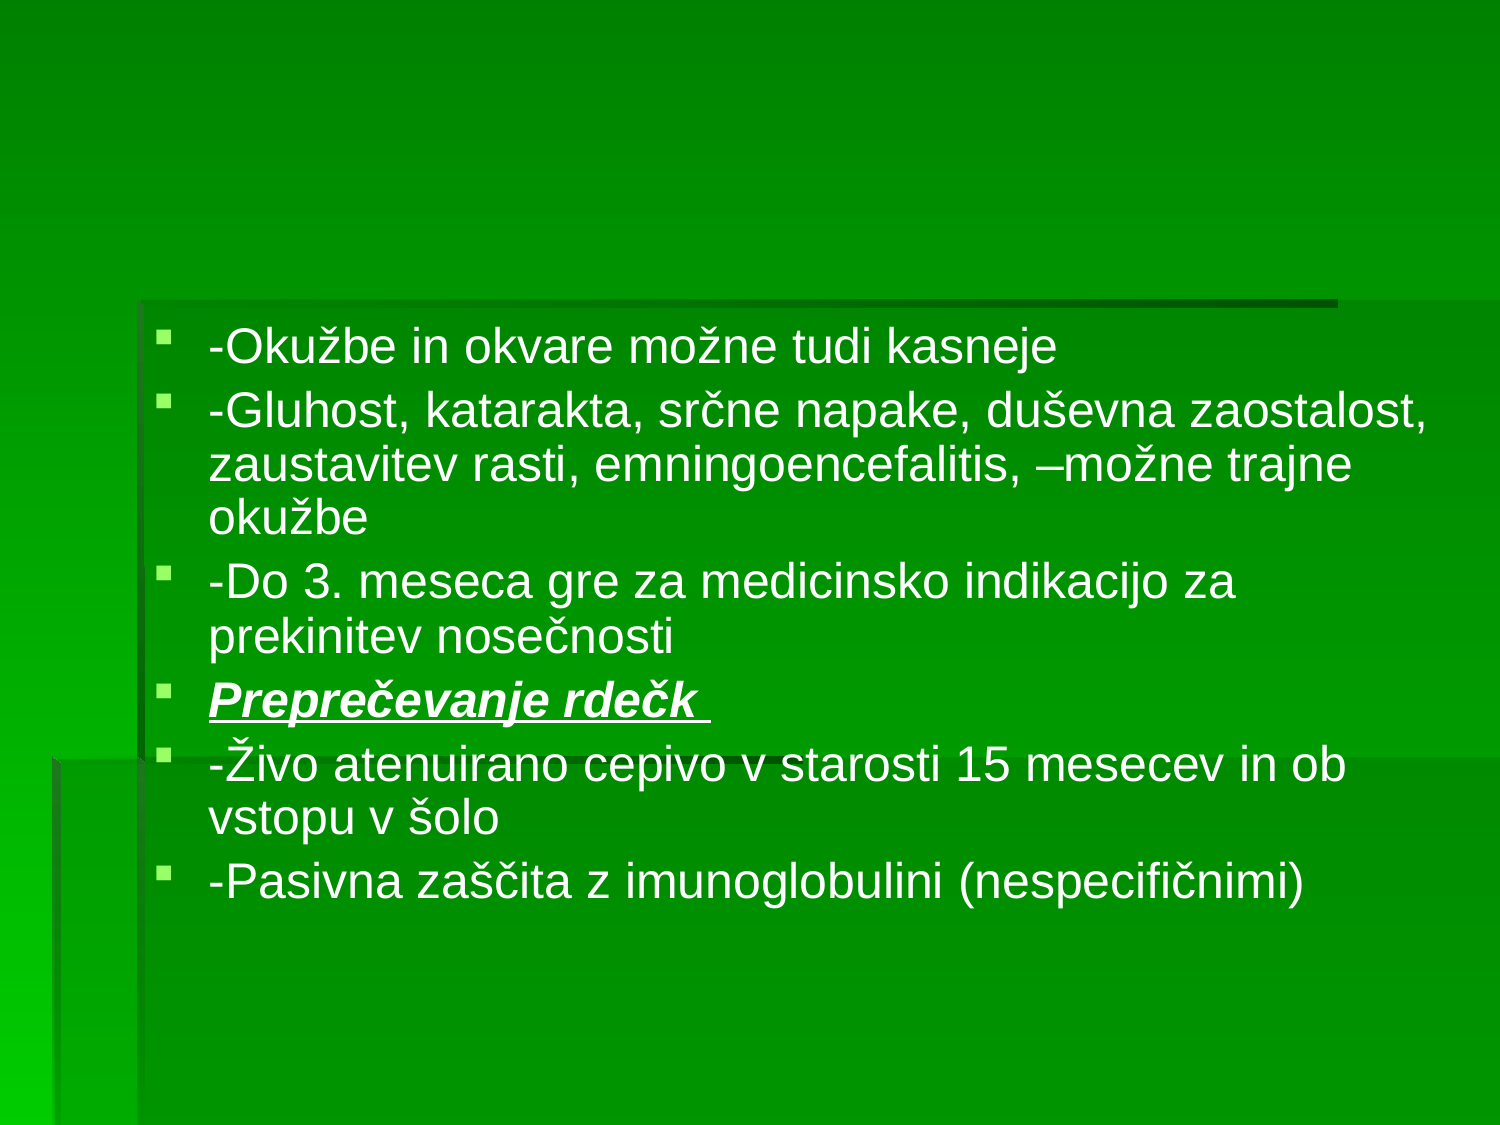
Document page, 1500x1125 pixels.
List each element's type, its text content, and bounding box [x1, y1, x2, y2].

list -Okužbe in okvare možne tudi kasneje -Gluhost, katarakta, srčne napake, duševna zaostalost, zaustavitev rasti, emningoencefalitis, –možne trajne okužbe -Do 3. meseca gre za medicinsko indikacijo za prekinitev nosečnosti Preprečevanje rdečk -Živo atenuirano cepivo v starosti 15 mesecev in ob vstopu v šolo -Pasivna zaščita z imunoglobulini (nespecifičnimi) [137, 312, 1451, 1000]
